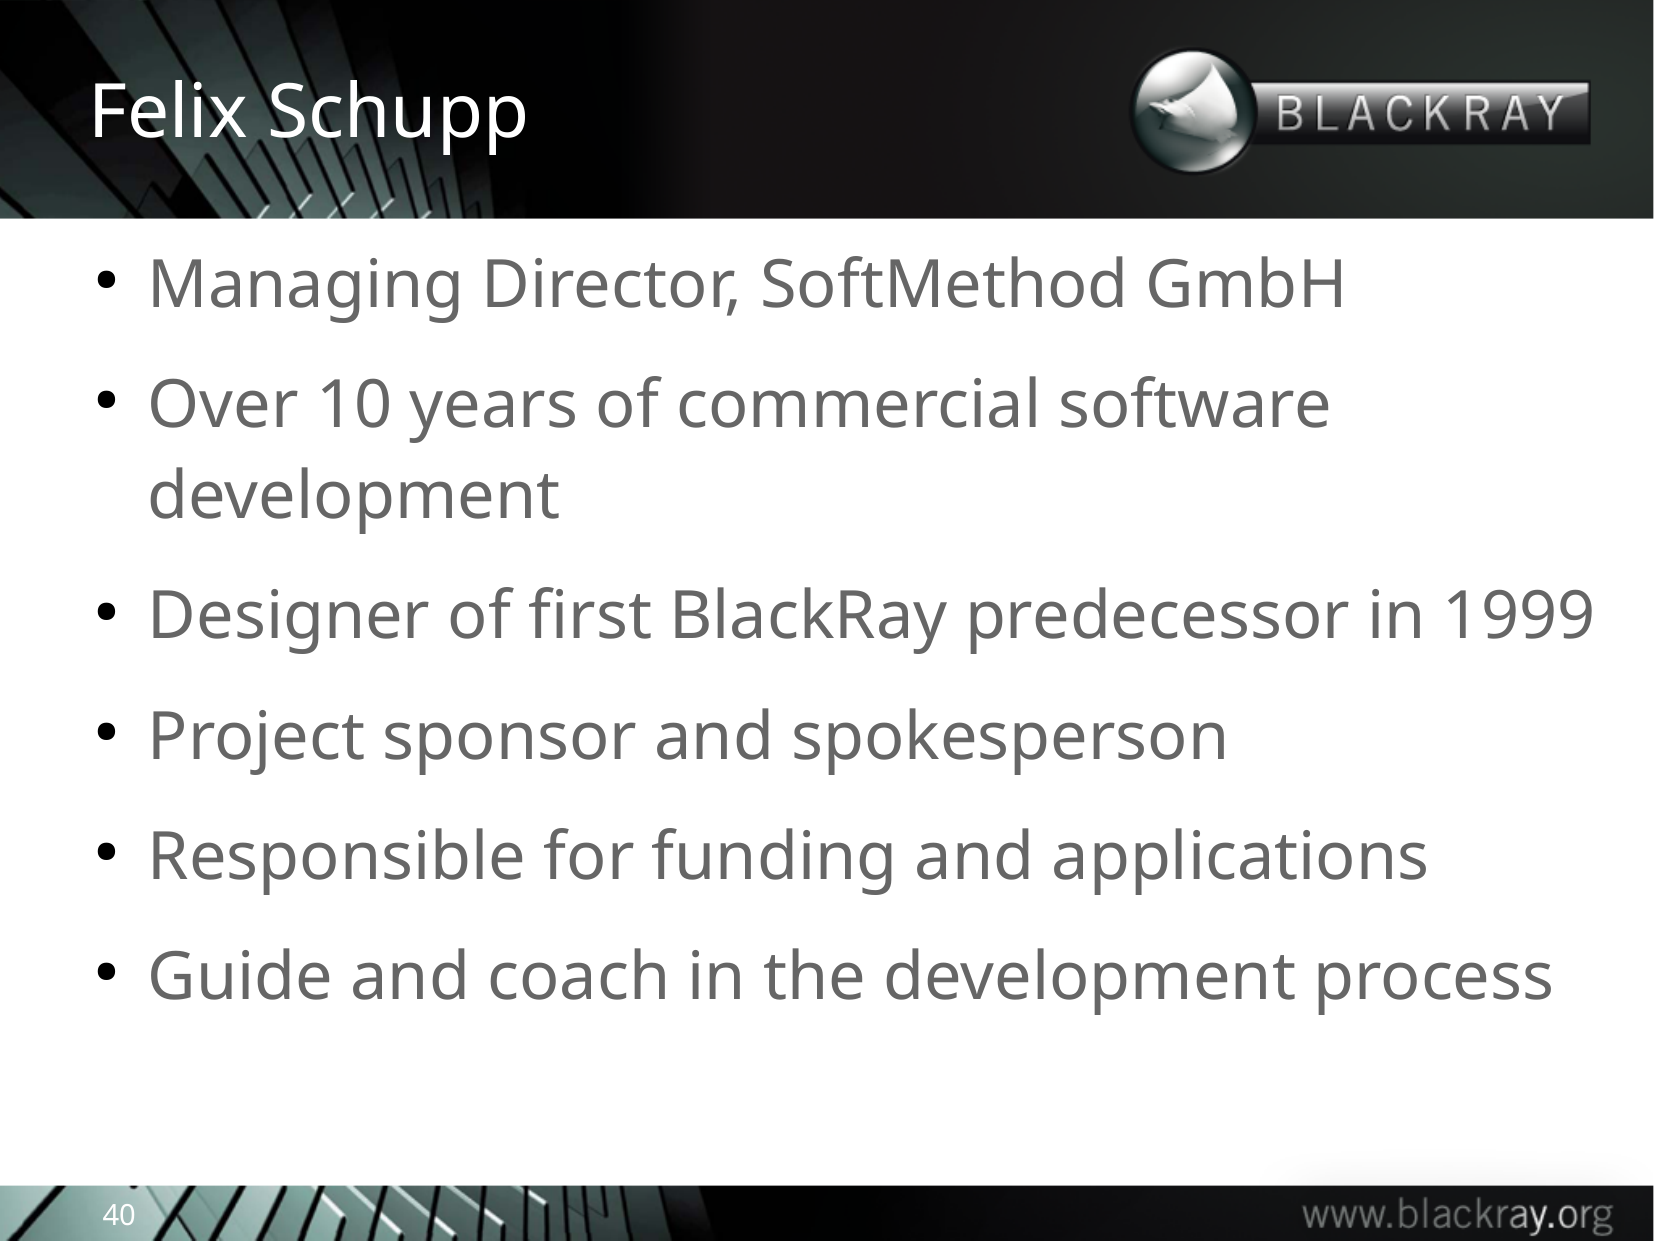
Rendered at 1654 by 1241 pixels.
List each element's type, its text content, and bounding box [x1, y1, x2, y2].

list Managing Director, SoftMethod GmbH Over 10 years of commercial software development Designer of first BlackRay predecessor in 1999 Project sponsor and spokesperson Responsible for funding and applications Guide and coach in the development process [76, 236, 1625, 1137]
picture [0, 0, 1654, 1241]
title Felix Schupp [88, 46, 1577, 170]
